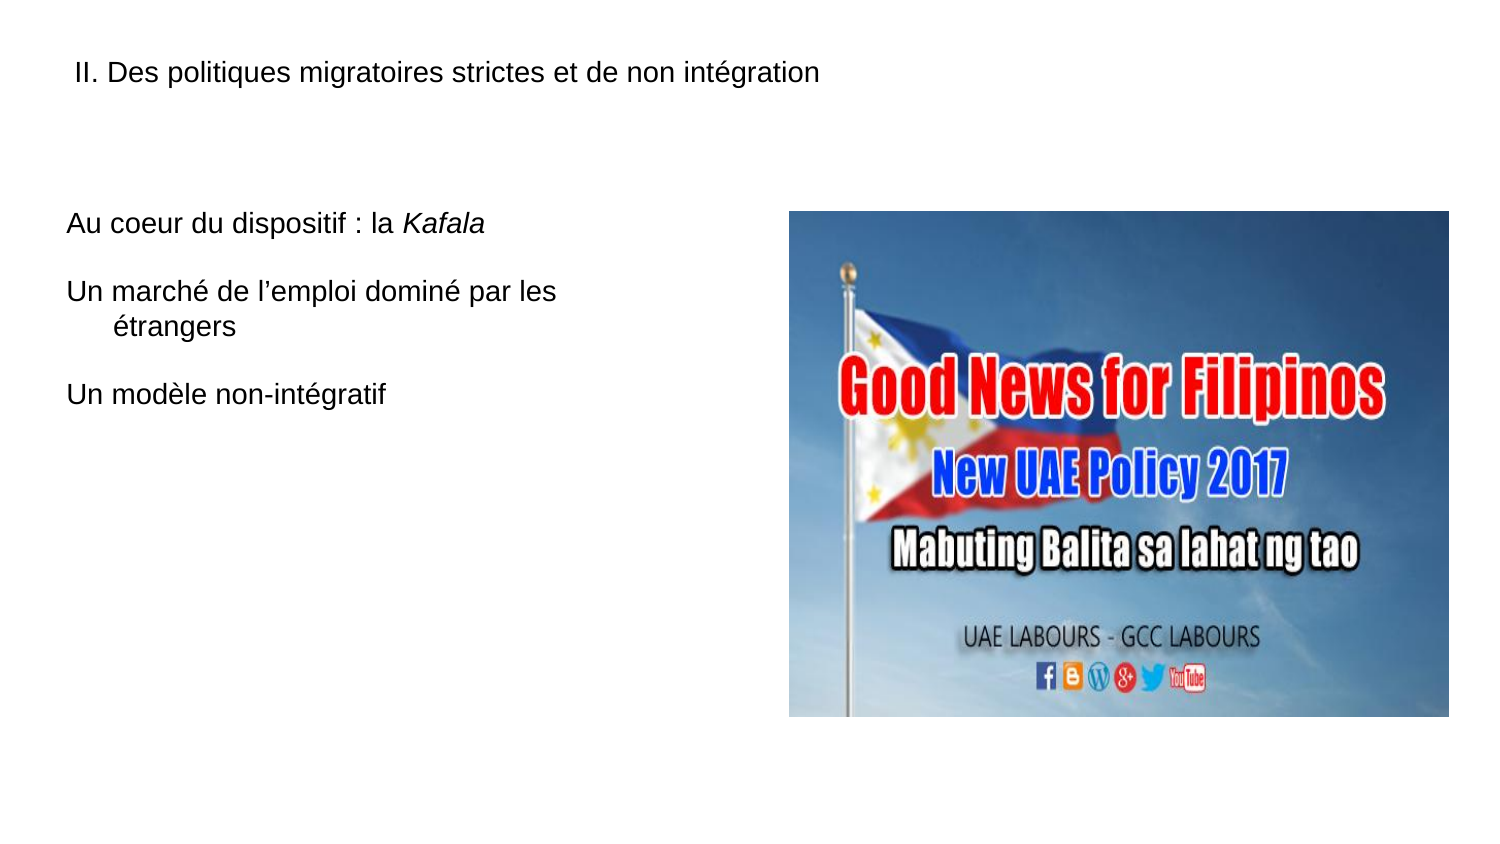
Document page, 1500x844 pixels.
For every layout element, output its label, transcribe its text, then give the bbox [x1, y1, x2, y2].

list Au coeur du dispositif : la Kafala Un marché de l’emploi dominé par les étrangers Un modèle non-intégratif [51, 189, 692, 716]
title II. Des politiques migratoires strictes et de non intégration [51, 38, 1449, 132]
picture [789, 211, 1449, 717]
